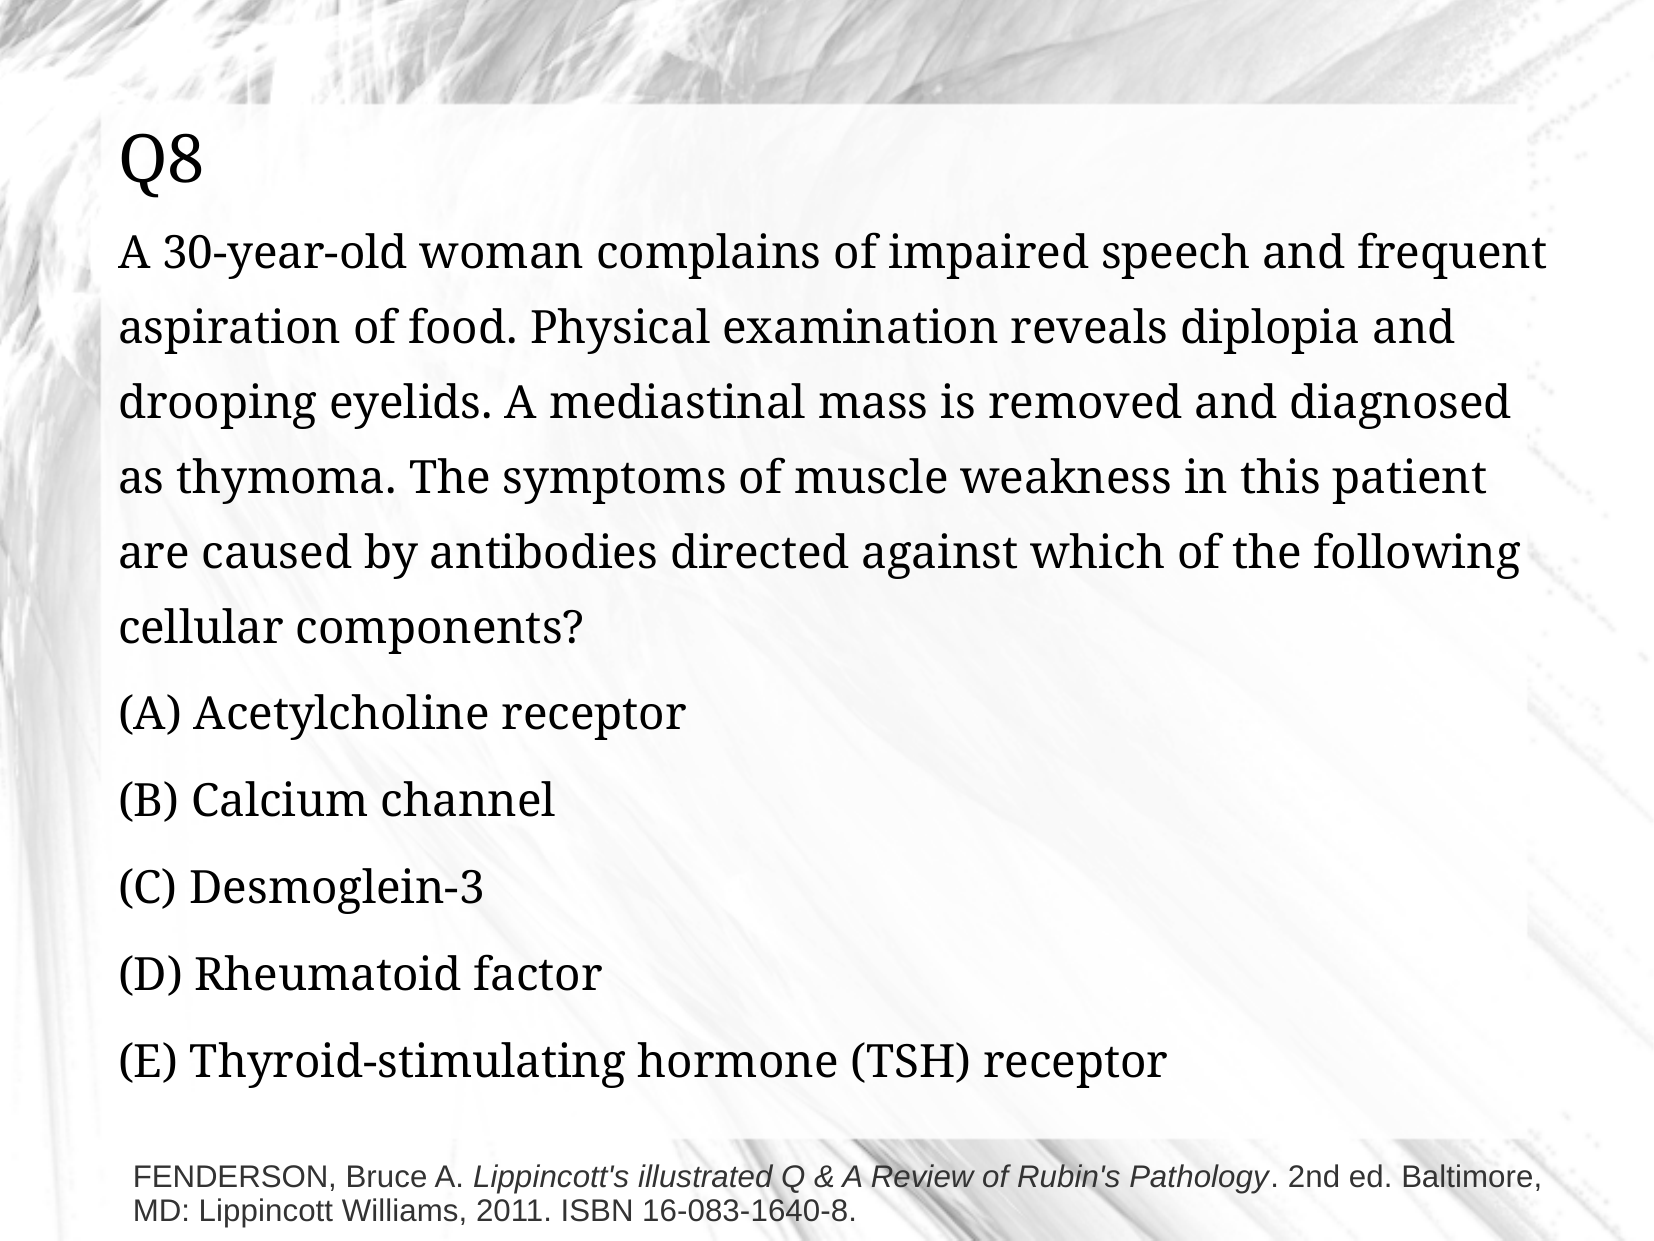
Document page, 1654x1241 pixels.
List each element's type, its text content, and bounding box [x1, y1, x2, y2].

text_box FENDERSON, Bruce A. Lippincott's illustrated Q & A Review of Rubin's Pathology. 2nd ed. Baltimore, MD: Lippincott Williams, 2011. ISBN 16-083-1640-8. [118, 1151, 1565, 1236]
picture [0, 0, 1654, 1241]
list A 30-year-old woman complains of impaired speech and frequent aspiration of food. Physical examination reveals diplopia and drooping eyelids. A mediastinal mass is removed and diagnosed as thymoma. The symptoms of muscle weakness in this patient are caused by antibodies directed against which of the following cellular components? (A) Acetylcholine receptor (B) Calcium channel (C) Desmoglein-3 (D) Rheumatoid factor (E) Thyroid-stimulating hormone (TSH) receptor [118, 206, 1565, 1139]
title Q8 [118, 107, 1506, 206]
